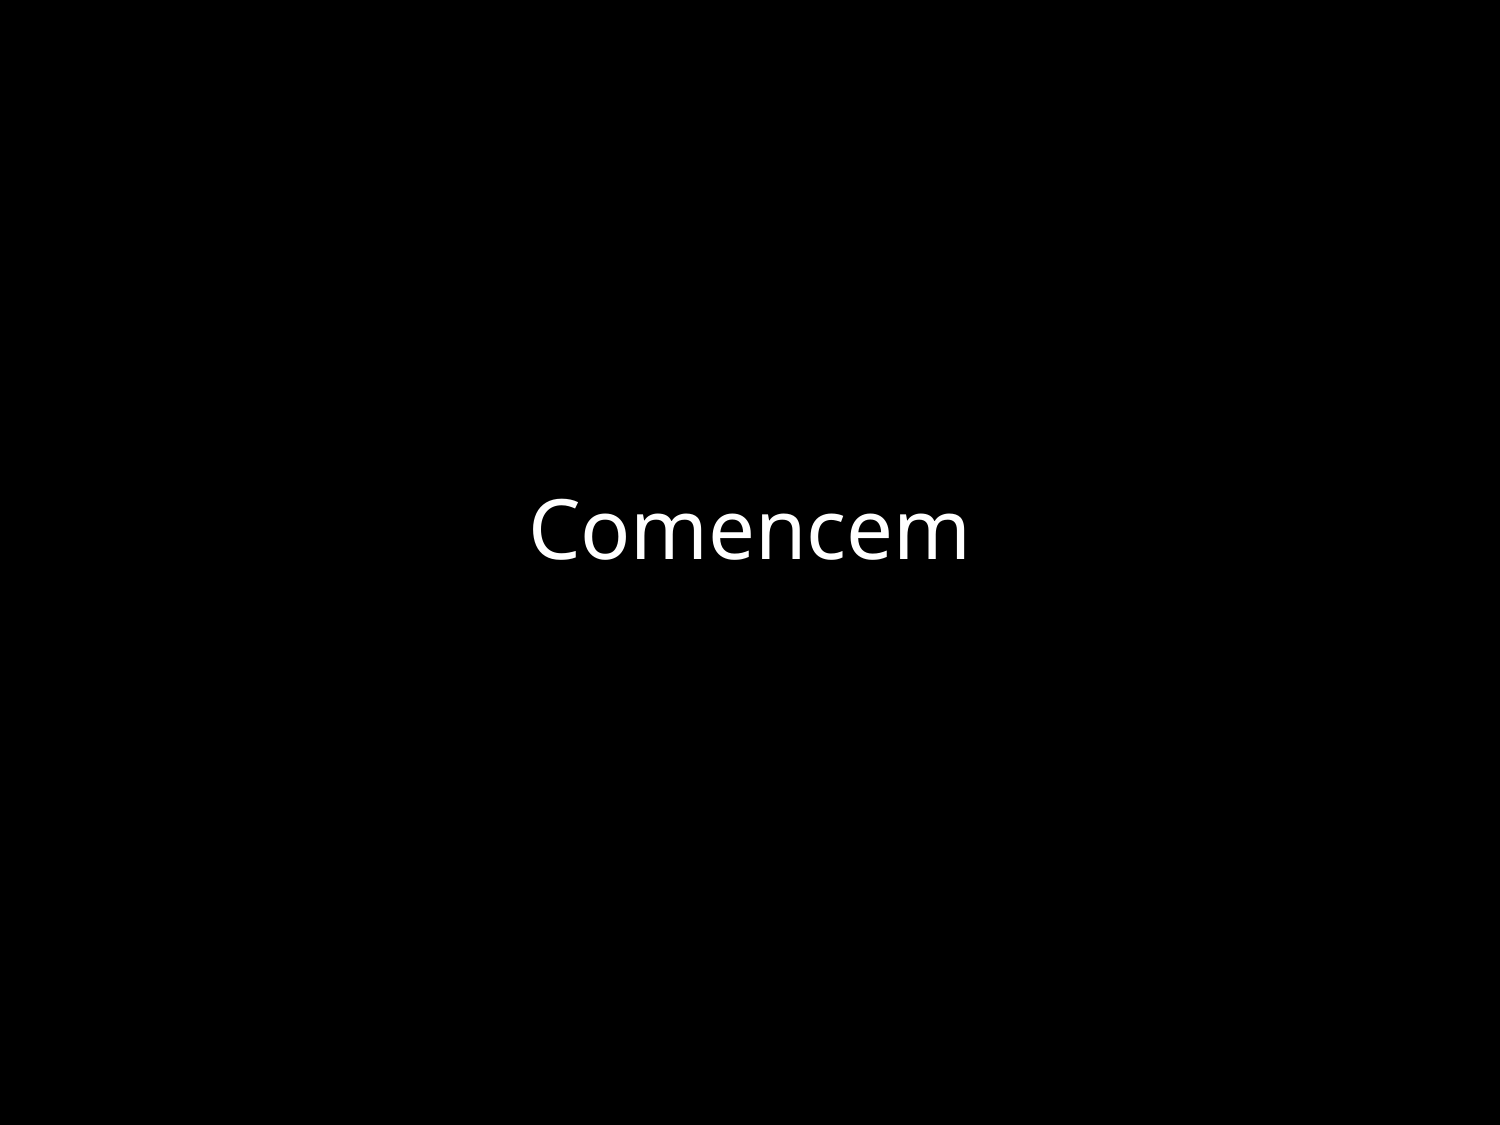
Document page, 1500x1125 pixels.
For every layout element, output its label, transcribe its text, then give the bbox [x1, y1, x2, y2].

title Comencem [112, 349, 1388, 591]
